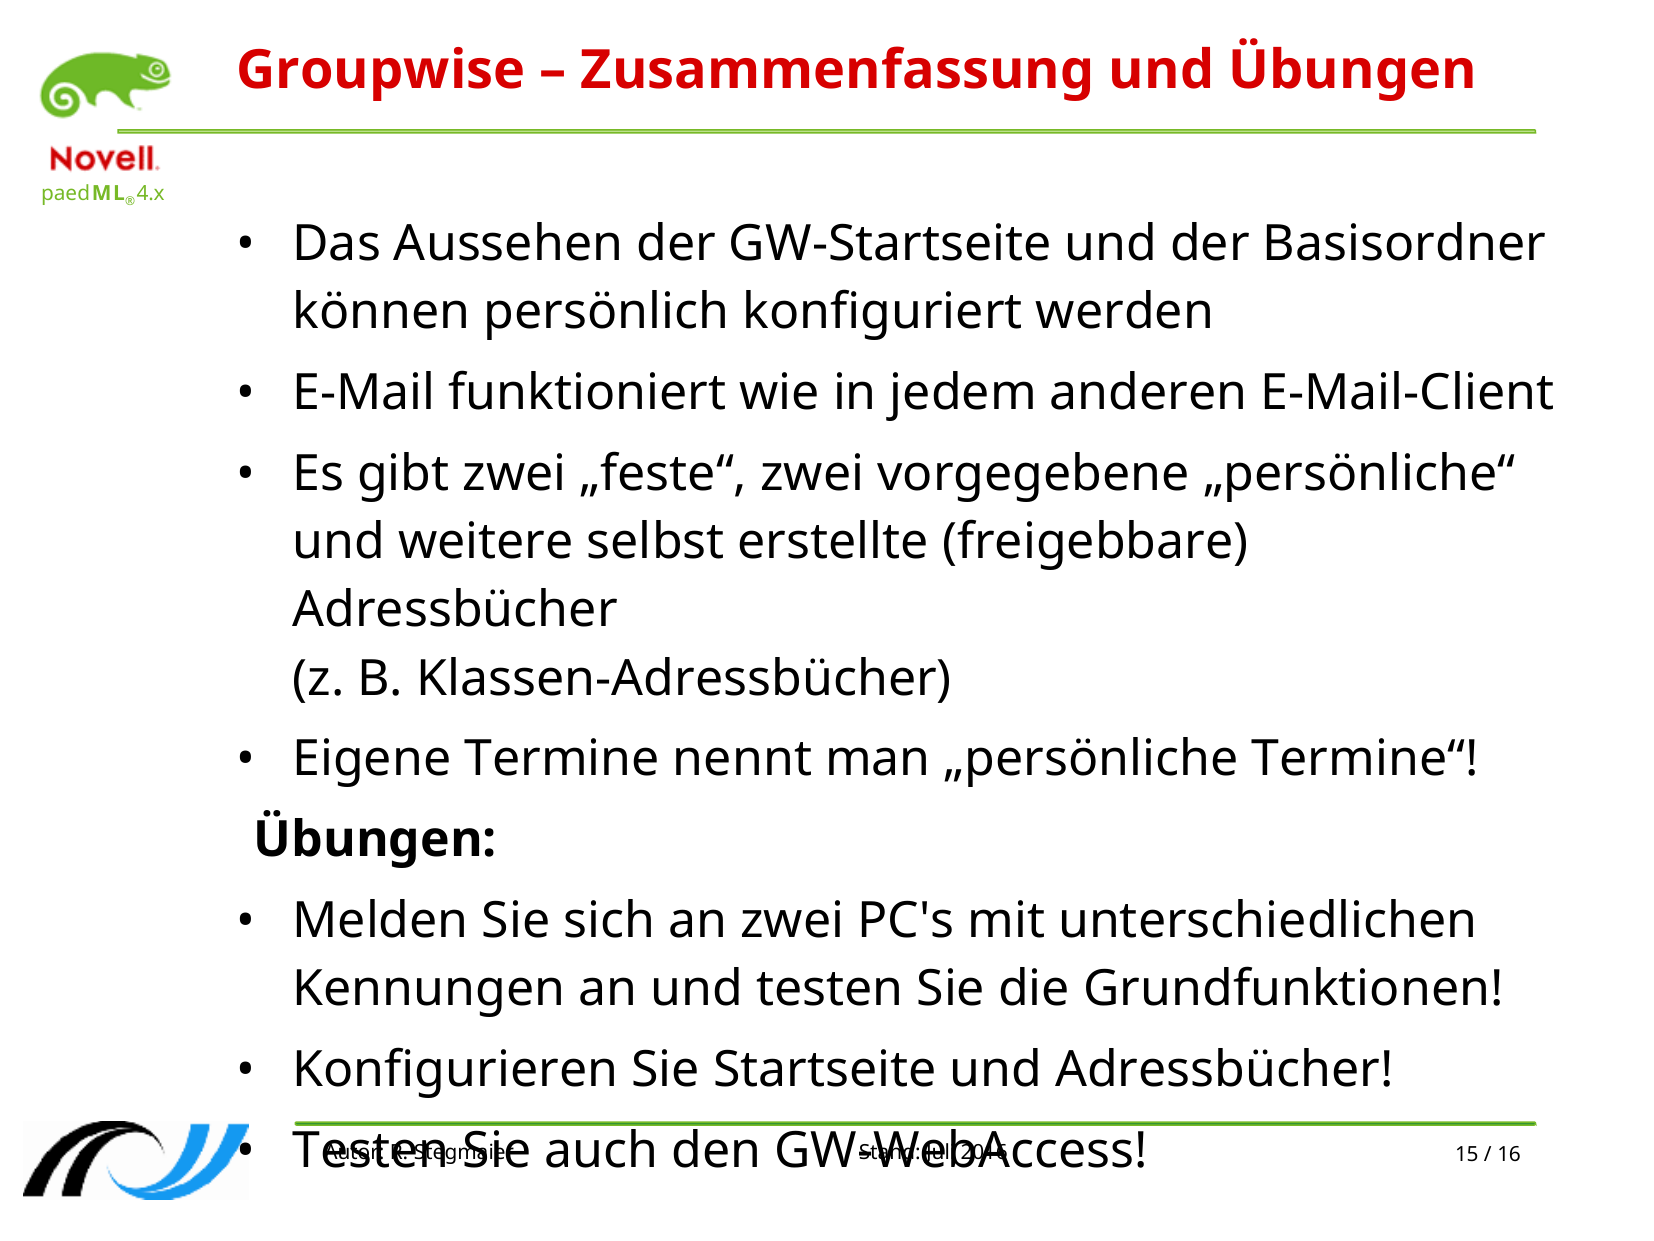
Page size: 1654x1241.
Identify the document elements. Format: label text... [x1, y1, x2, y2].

picture [26, 35, 184, 193]
picture [23, 1121, 249, 1200]
list Das Aussehen der GW-Startseite und der Basisordner können persönlich konfiguriert werden E-Mail funktioniert wie in jedem anderen E-Mail-Client Es gibt zwei „feste“, zwei vorgegebene „persönliche“ und weitere selbst erstellte (freigebbare) Adressbücher (z. B. Klassen-Adressbücher) Eigene Termine nennt man „persönliche Termine“! Übungen: Melden Sie sich an zwei PC's mit unterschiedlichen Kennungen an und testen Sie die Grundfunktionen! Konfigurieren Sie Startseite und Adressbücher! Testen Sie auch den GW-WebAccess! [236, 206, 1565, 1077]
title Groupwise – Zusammenfassung und Übungen [236, 17, 1536, 119]
